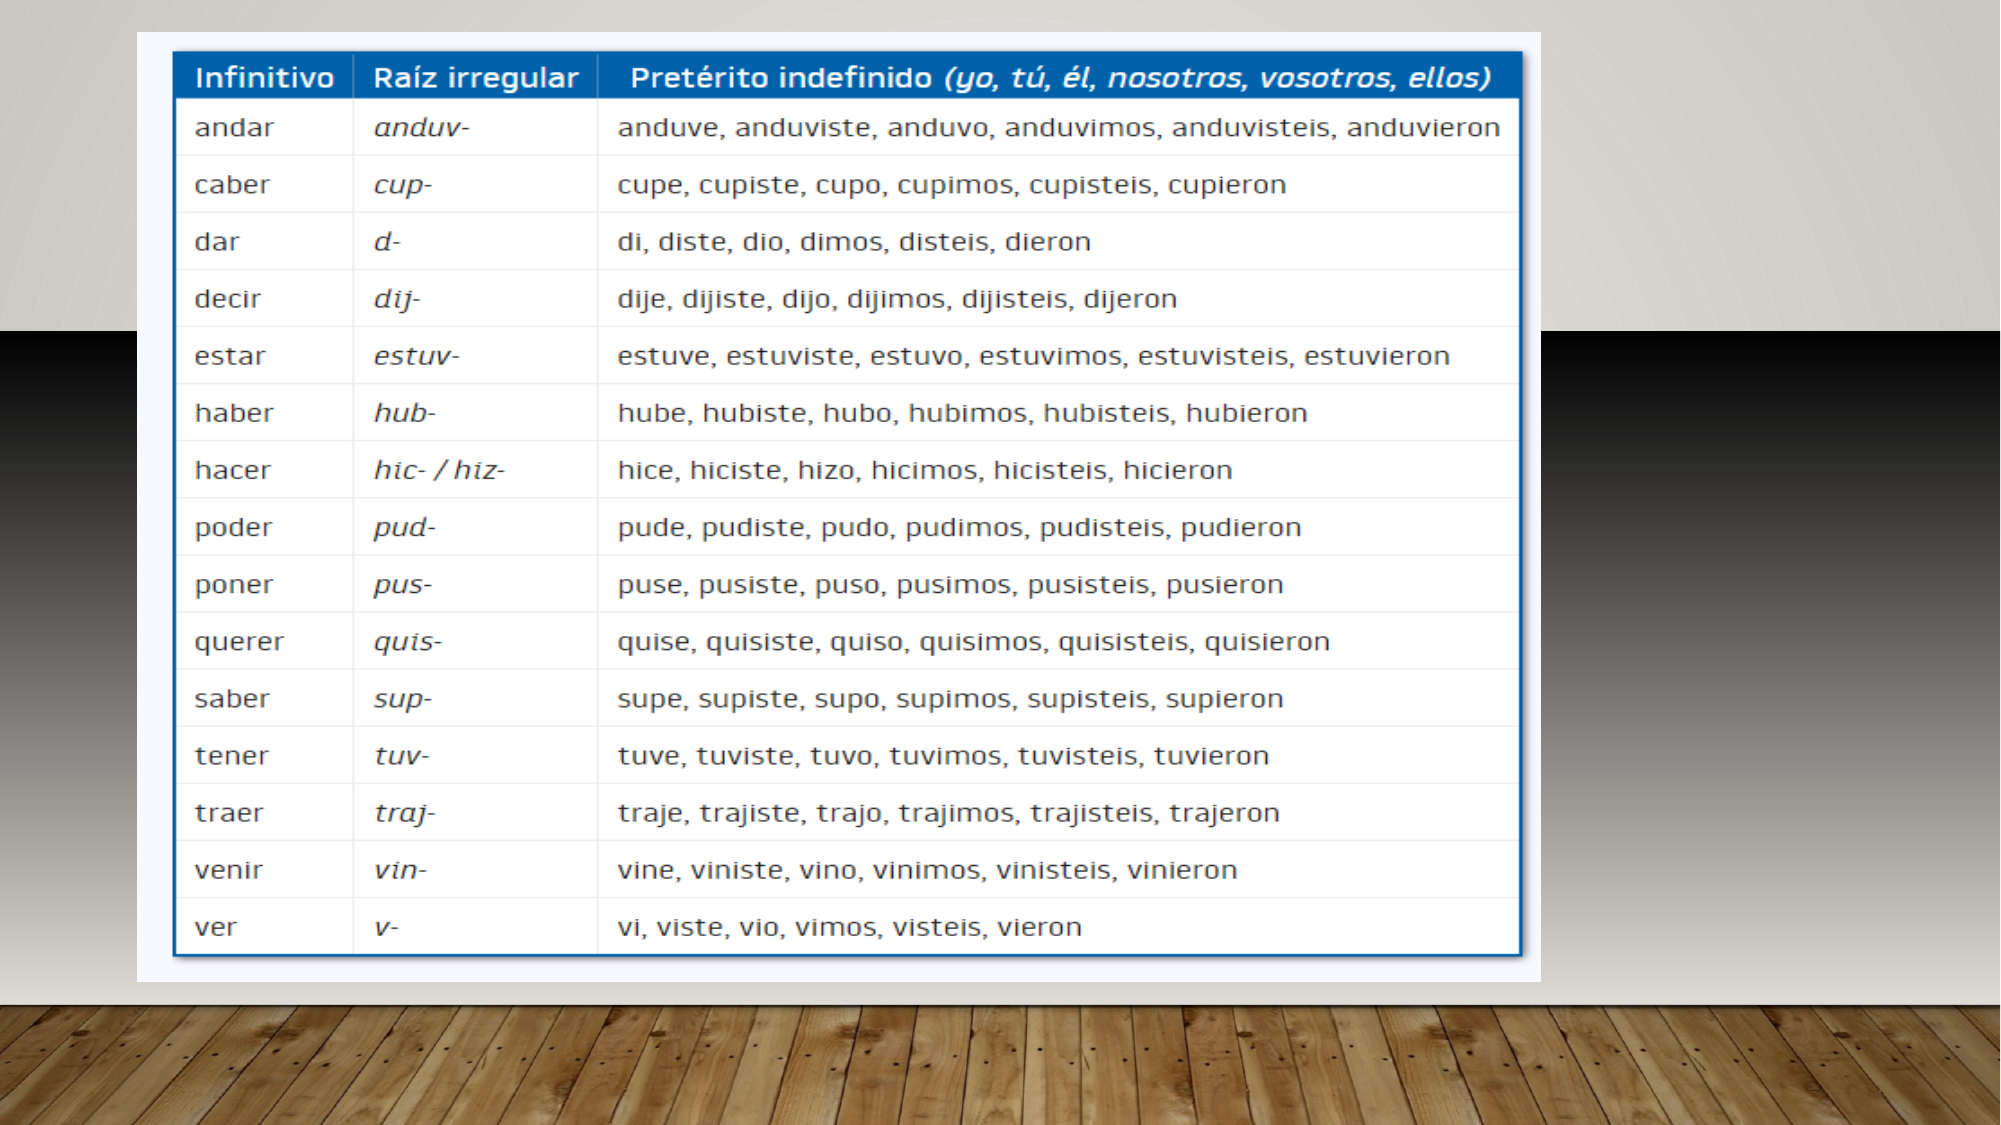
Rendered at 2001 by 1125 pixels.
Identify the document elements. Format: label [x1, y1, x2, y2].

picture [137, 32, 1541, 982]
